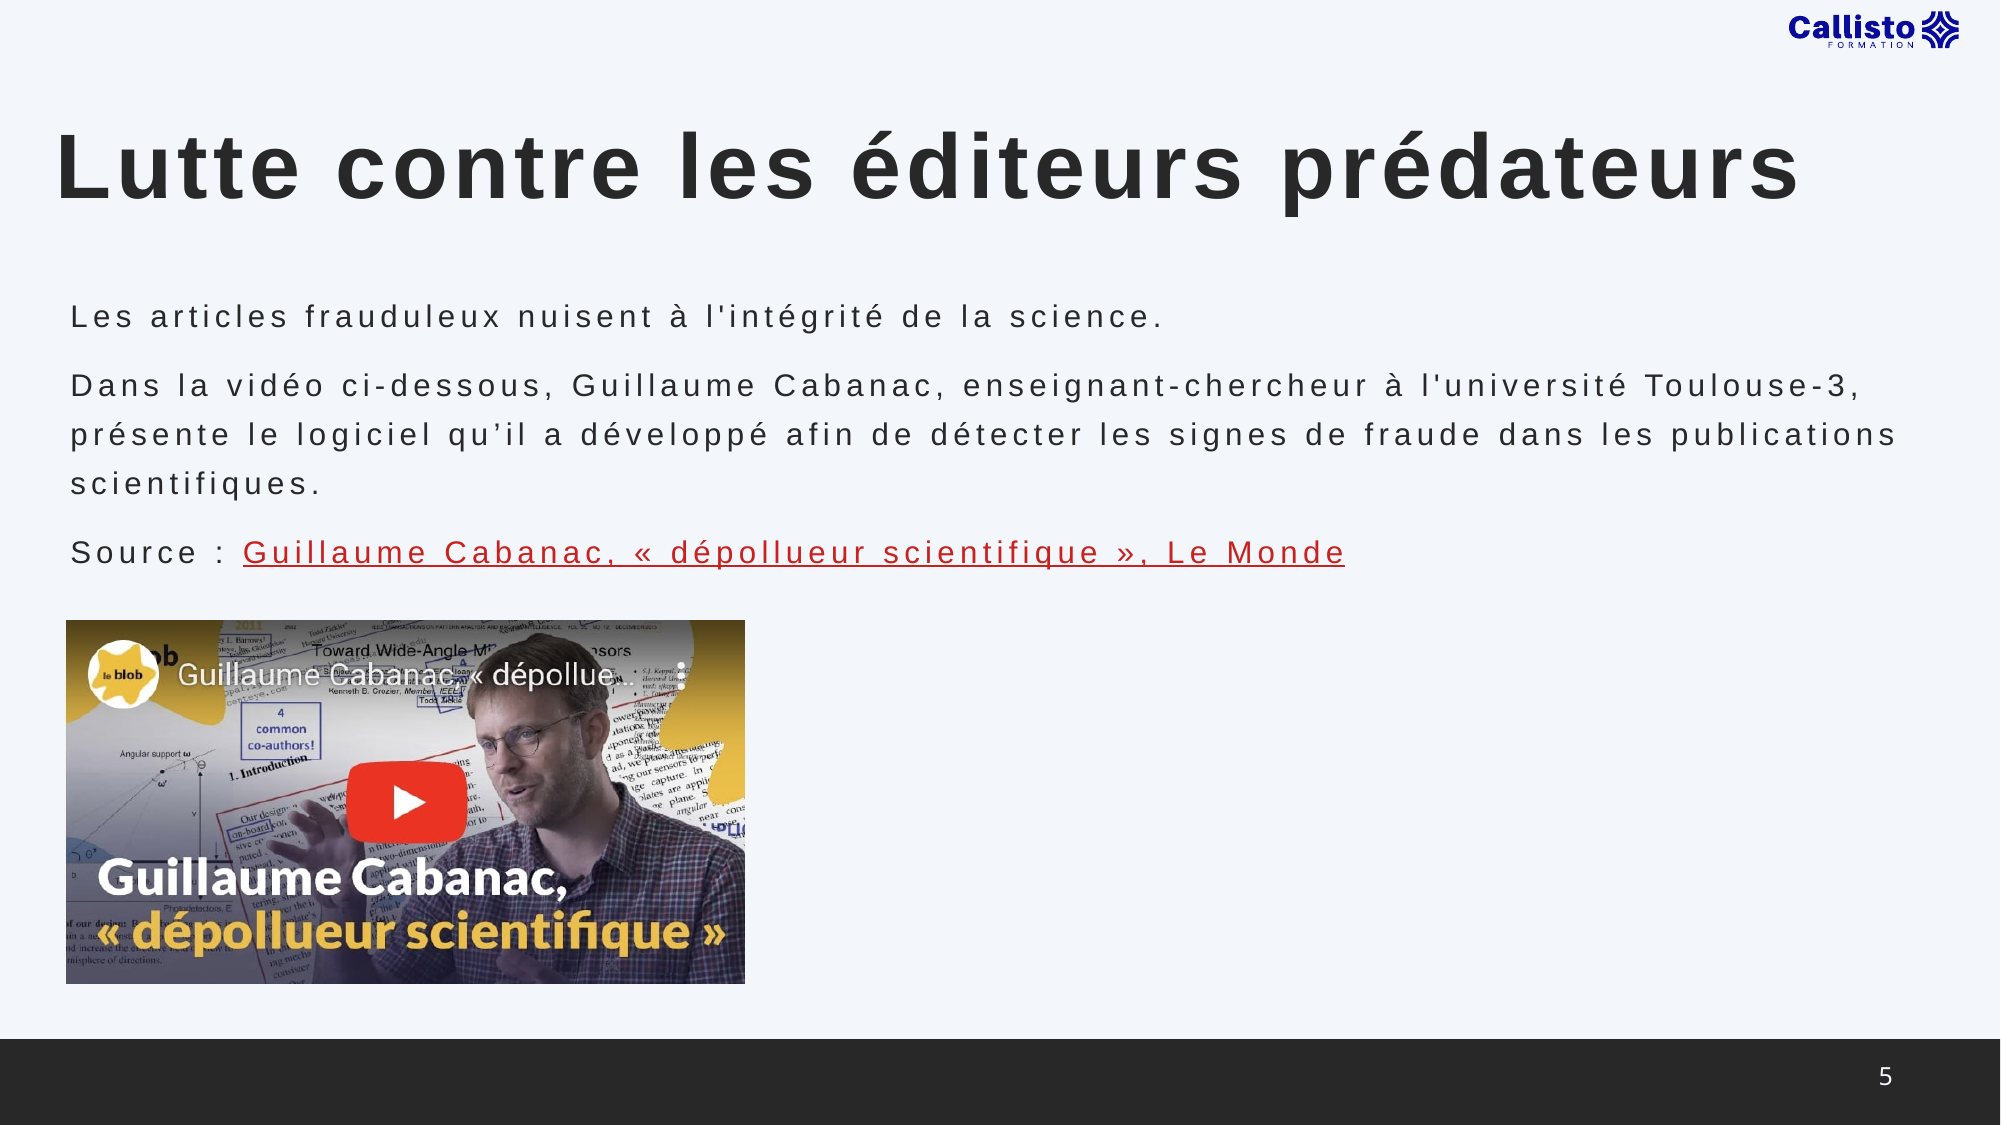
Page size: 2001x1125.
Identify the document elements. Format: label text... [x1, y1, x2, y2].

title Lutte contre les éditeurs prédateurs [40, 59, 1960, 278]
text_box Les articles frauduleux nuisent à l'intégrité de la science. Dans la vidéo ci-dessous, Guillaume Cabanac, enseignant-chercheur à l'université Toulouse-3, présente le logiciel qu’il a développé afin de détecter les signes de fraude dans les publications scientifiques. Source : Guillaume Cabanac, « dépollueur scientifique », Le Monde [55, 277, 1960, 946]
picture [64, 620, 745, 984]
text_box 5 [1863, 1047, 1960, 1108]
